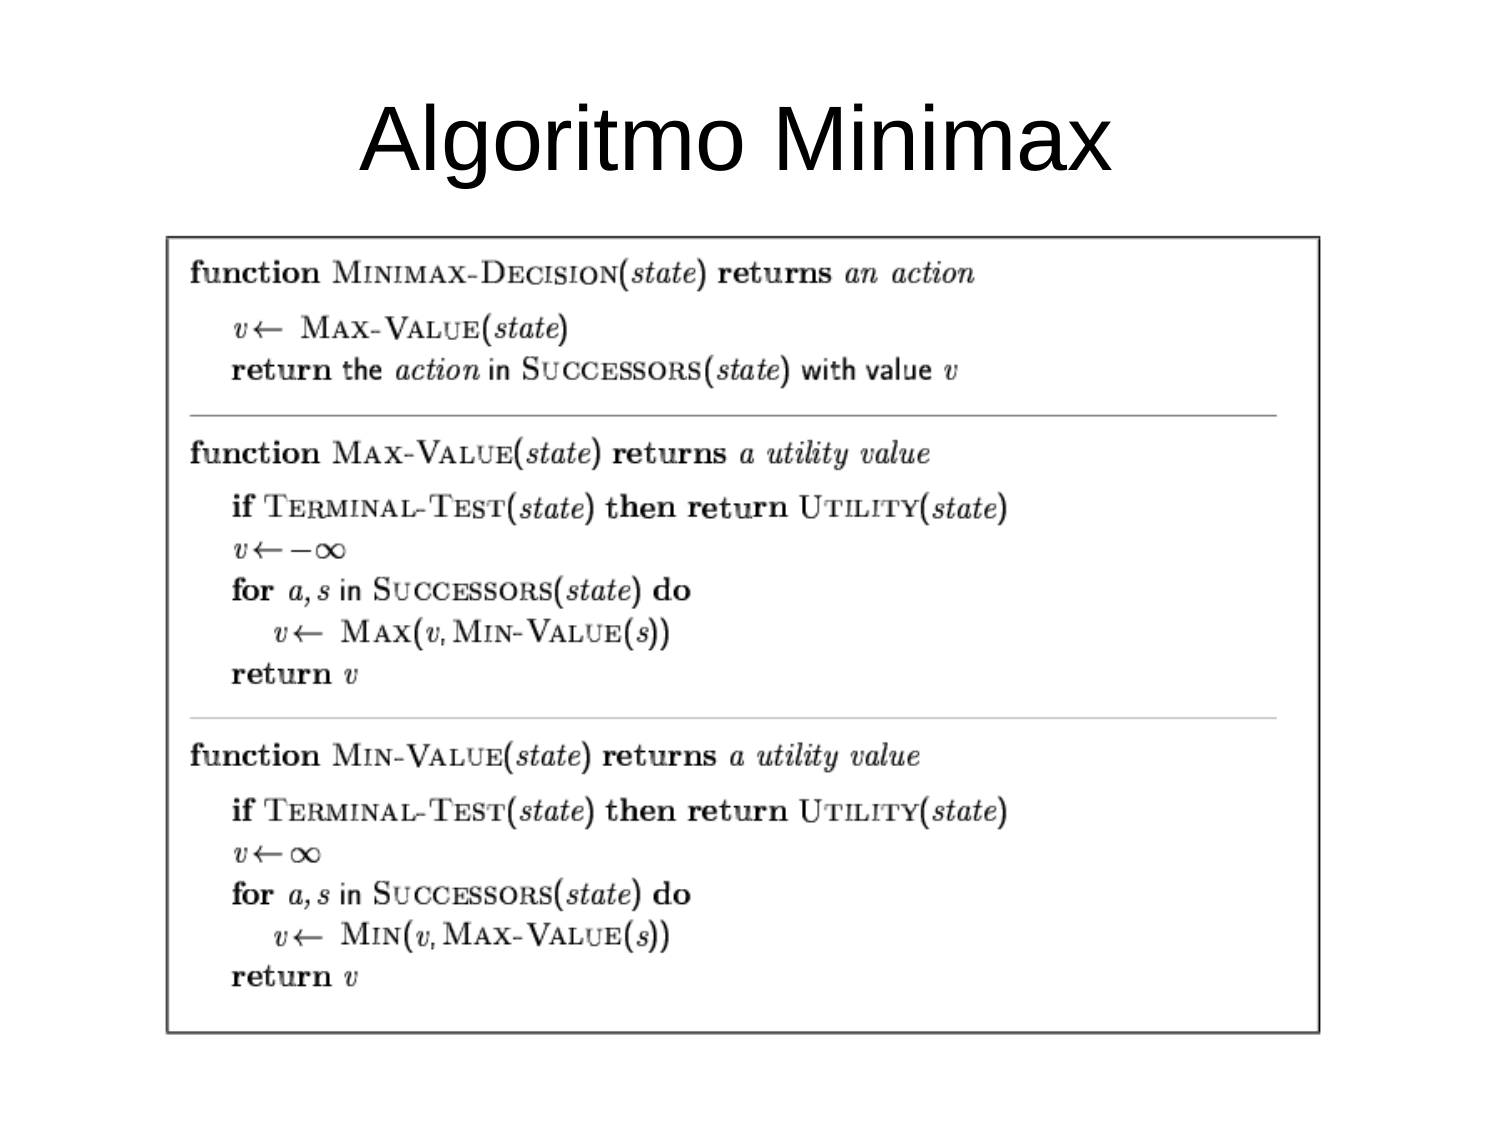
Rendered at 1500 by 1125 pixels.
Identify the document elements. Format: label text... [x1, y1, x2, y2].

title Algoritmo Minimax [75, 45, 1426, 233]
picture [150, 224, 1326, 1040]
